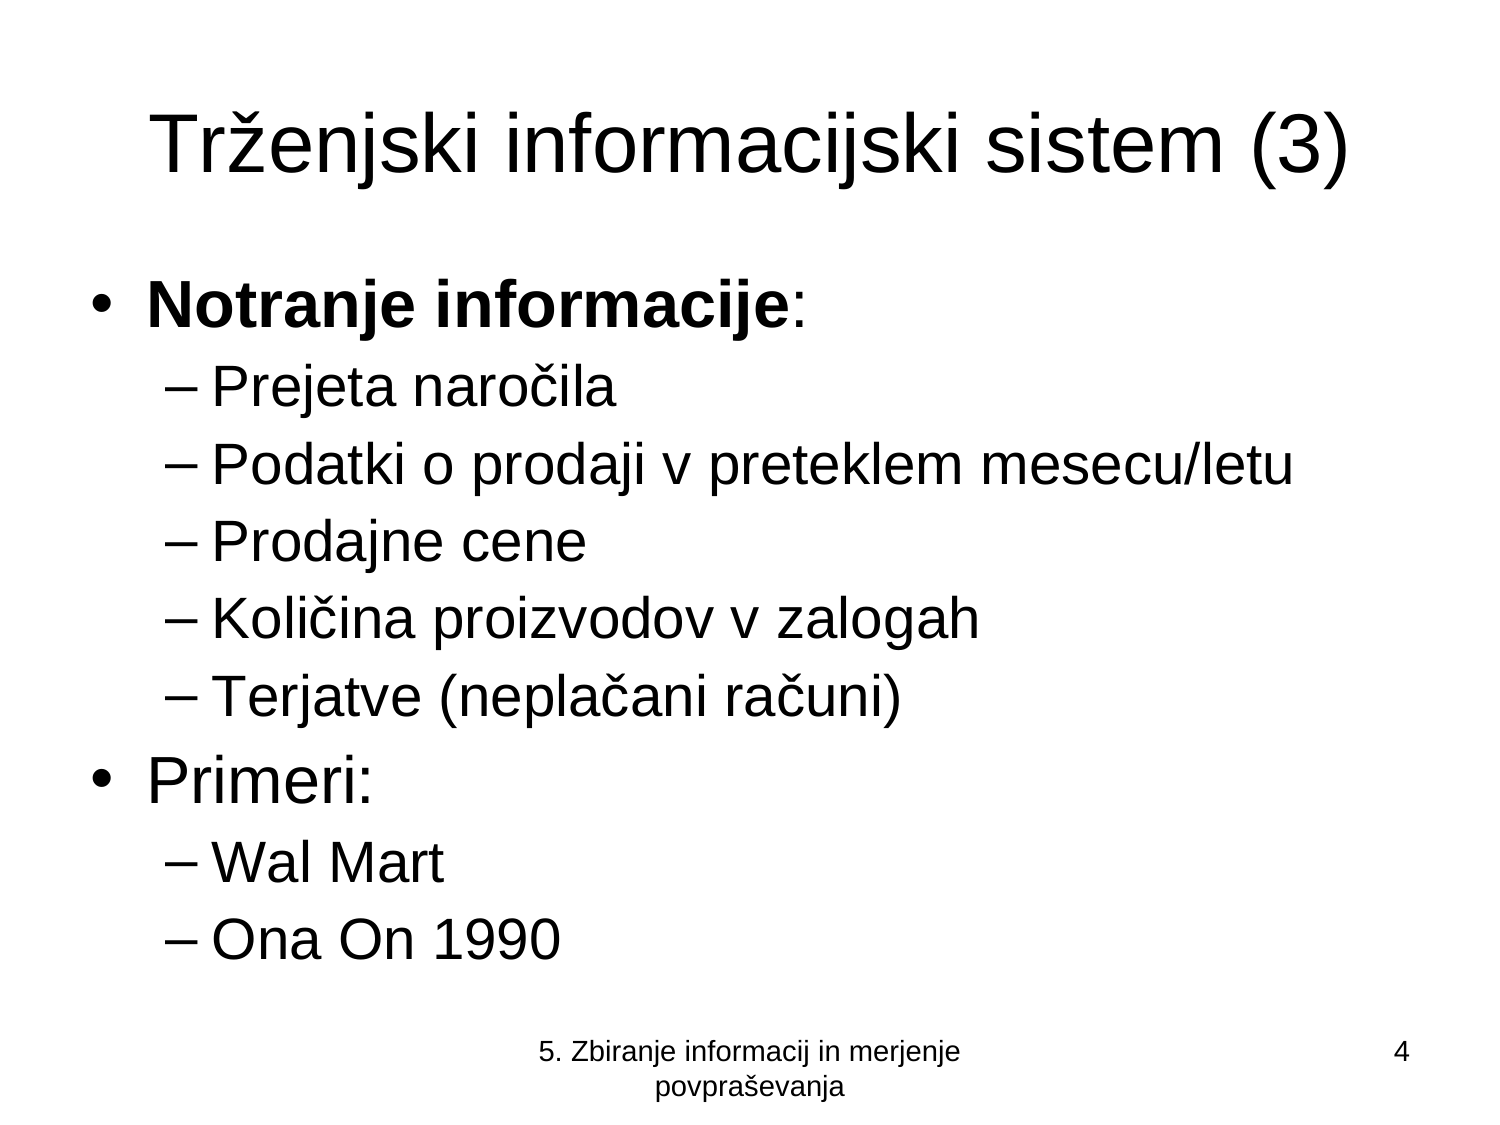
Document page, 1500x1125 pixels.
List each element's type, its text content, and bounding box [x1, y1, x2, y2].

text_box 5. Zbiranje informacij in merjenje povpraševanja [512, 1024, 988, 1103]
text_box <number> [1074, 1024, 1426, 1103]
list Notranje informacije: Prejeta naročila Podatki o prodaji v preteklem mesecu/letu Prodajne cene Količina proizvodov v zalogah Terjatve (neplačani računi) Primeri: Wal Mart Ona On 1990 [75, 262, 1426, 1006]
title Trženjski informacijski sistem (3) [75, 45, 1426, 233]
